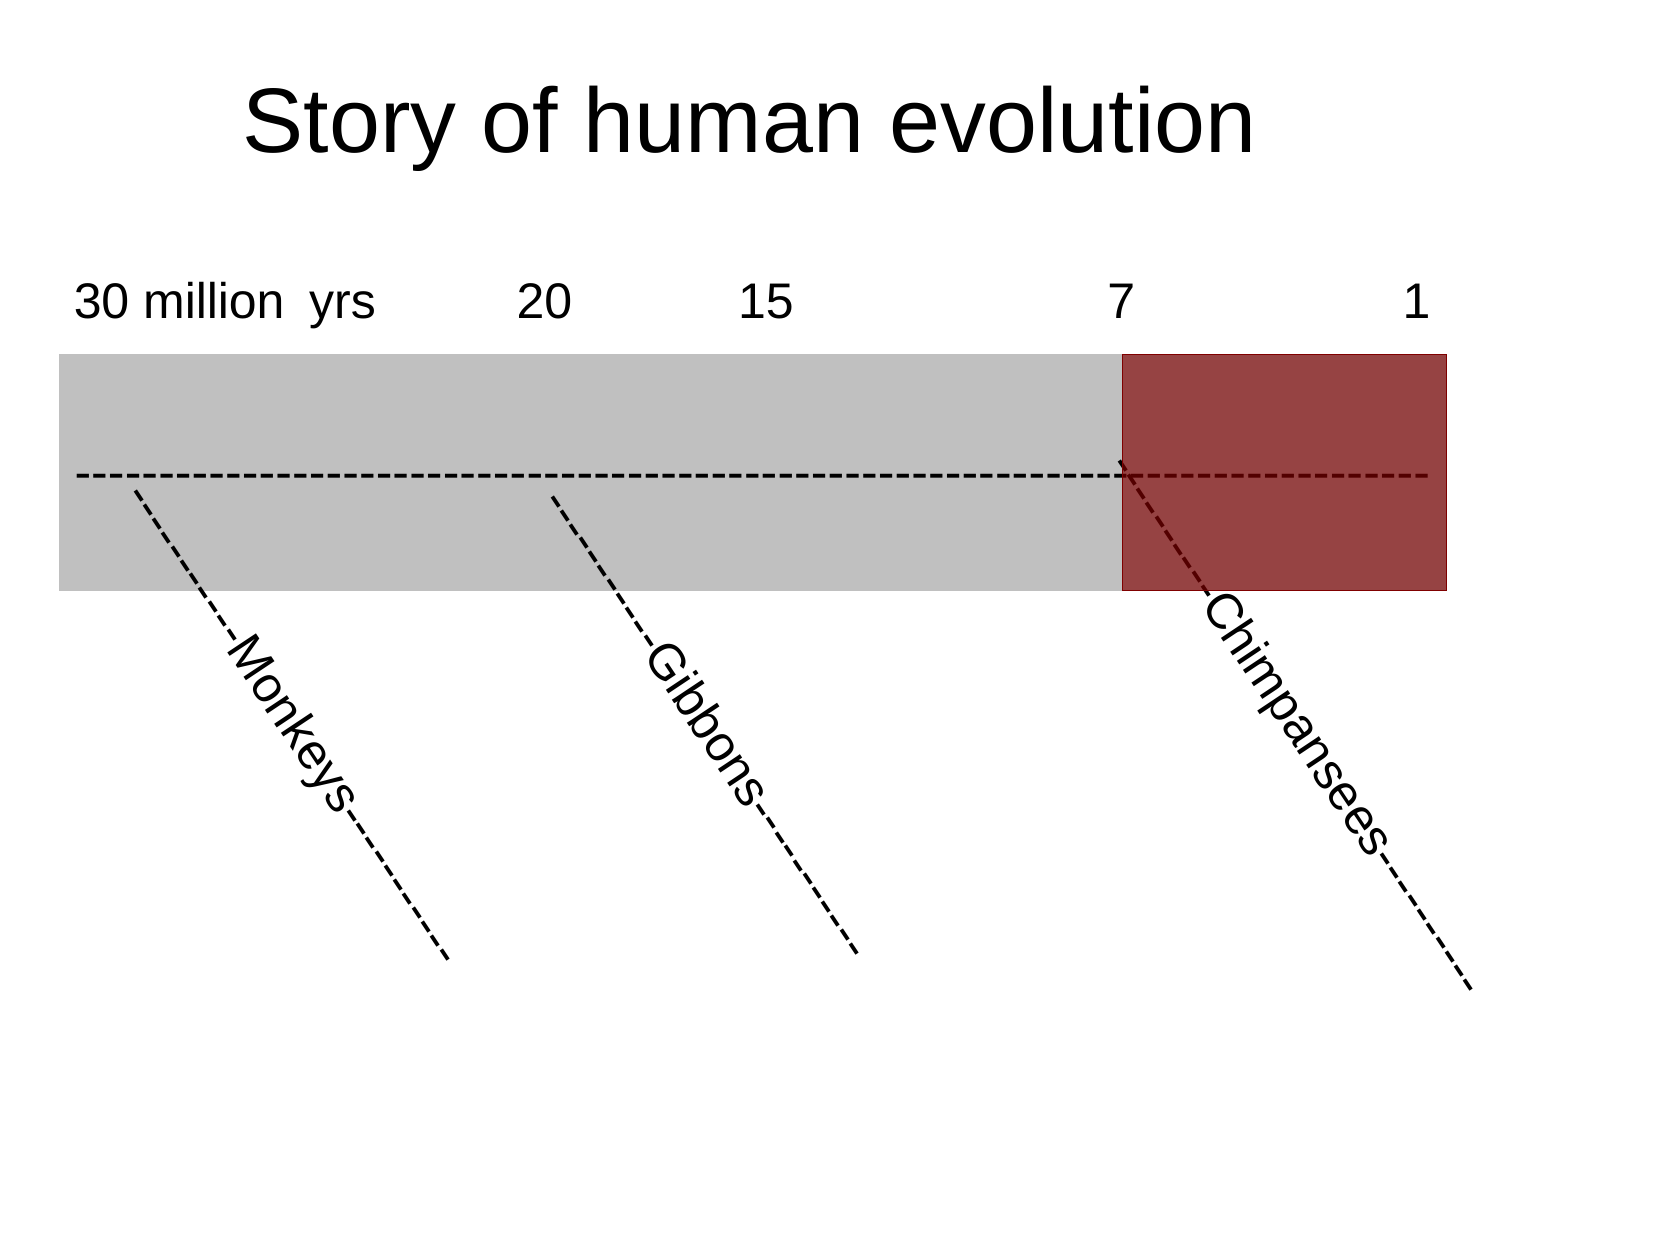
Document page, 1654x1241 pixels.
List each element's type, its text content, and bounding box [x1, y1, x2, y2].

text_box --------------------------------------------------------------------------------- [59, 354, 1122, 591]
text_box 30 million yrs 20 15 7 1 [59, 265, 1447, 337]
title Story of human evolution [113, 34, 1388, 207]
text_box [1122, 354, 1447, 591]
